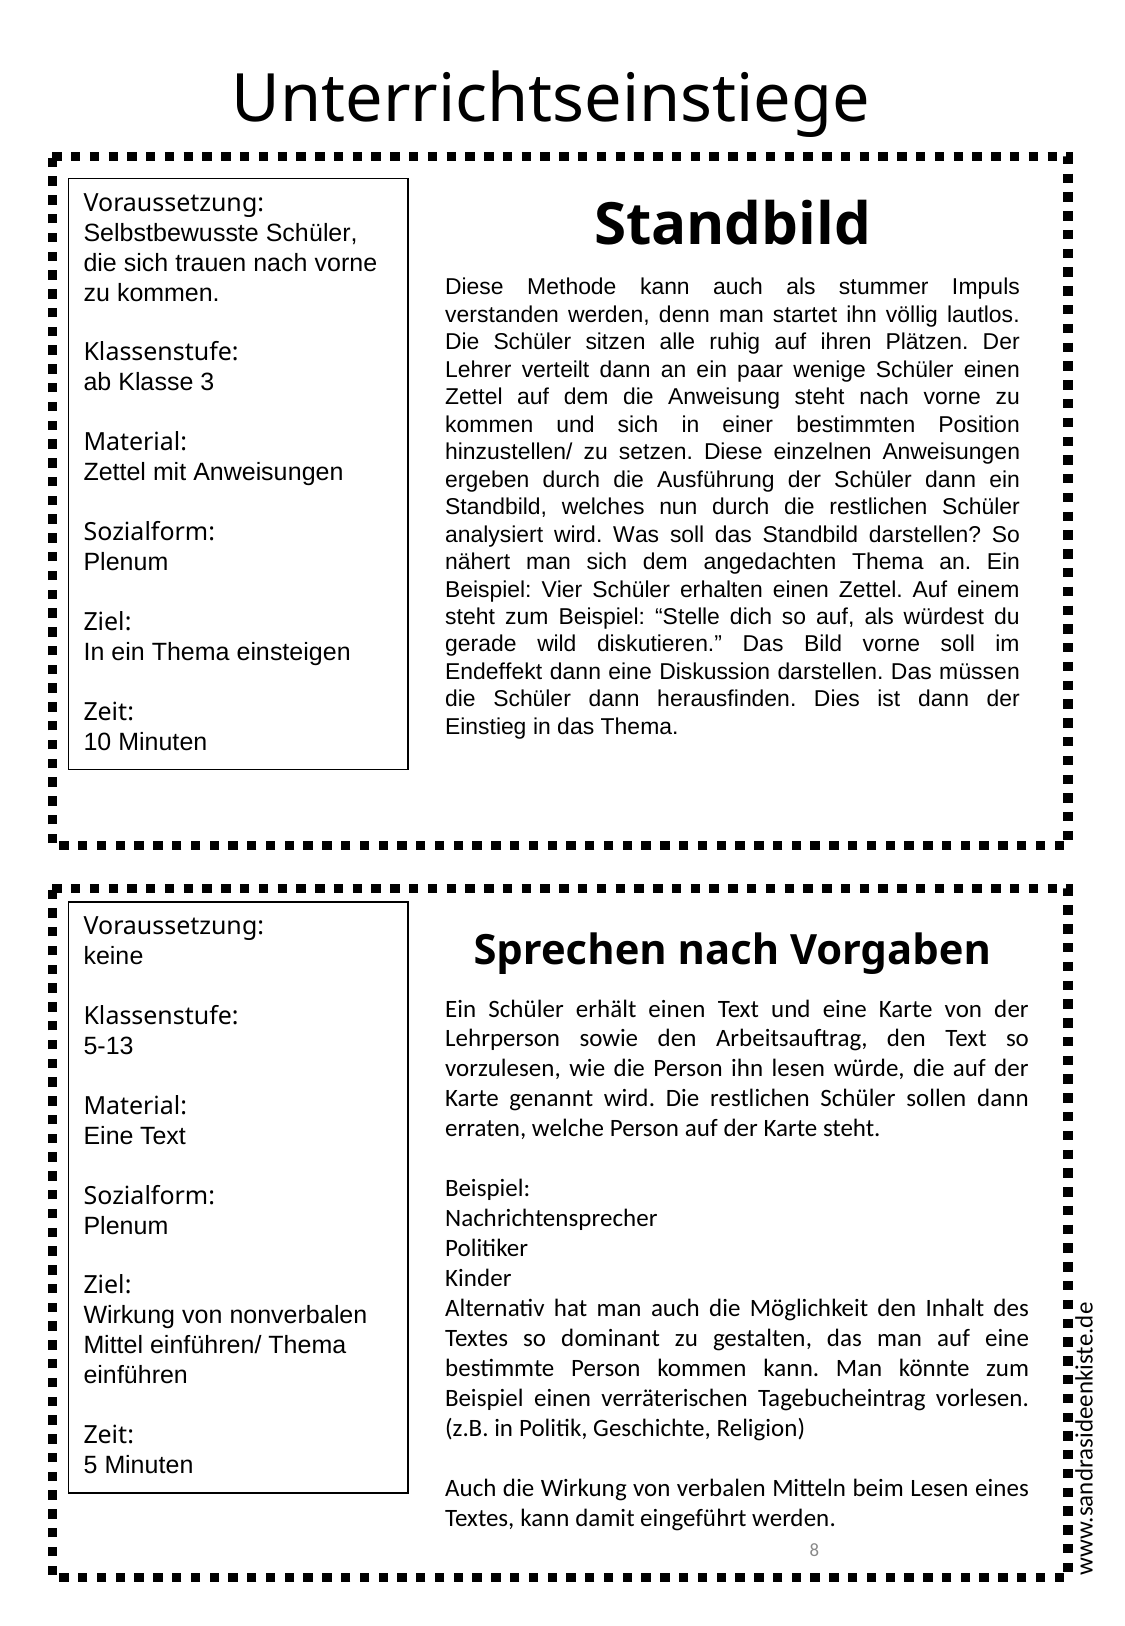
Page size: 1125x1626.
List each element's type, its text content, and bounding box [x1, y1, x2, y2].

text_box Voraussetzung: keine Klassenstufe: 5-13 Material: Eine Text Sozialform: Plenum Ziel: Wirkung von nonverbalen Mittel einführen/ Thema einführen Zeit: 5 Minuten [68, 902, 409, 1493]
text_box Unterrichtseinstiege [52, 47, 1069, 144]
text_box Standbild [410, 178, 1055, 265]
text_box www.sandrasideenkiste.de [1059, 1074, 1106, 1591]
text_box Diese Methode kann auch als stummer Impuls verstanden werden, denn man startet ihn völlig lautlos. Die Schüler sitzen alle ruhig auf ihren Plätzen. Der Lehrer verteilt dann an ein paar wenige Schüler einen Zettel auf dem die Anweisung steht nach vorne zu kommen und sich in einer bestimmten Position hinzustellen/ zu setzen. Diese einzelnen Anweisungen ergeben durch die Ausführung der Schüler dann ein Standbild, welches nun durch die restlichen Schüler analysiert wird. Was soll das Standbild darstellen? So nähert man sich dem angedachten Thema an. Ein Beispiel: Vier Schüler erhalten einen Zettel. Auf einem steht zum Beispiel: “Stelle dich so auf, als würdest du gerade wild diskutieren.” Das Bild vorne soll im Endeffekt dann eine Diskussion darstellen. Das müssen die Schüler dann herausfinden. Dies ist dann der Einstieg in das Thema. [430, 264, 1039, 752]
text_box Ein Schüler erhält einen Text und eine Karte von der Lehrperson sowie den Arbeitsauftrag, den Text so vorzulesen, wie die Person ihn lesen würde, die auf der Karte genannt wird. Die restlichen Schüler sollen dann erraten, welche Person auf der Karte steht. Beispiel: Nachrichtensprecher Politiker Kinder Alternativ hat man auch die Möglichkeit den Inhalt des Textes so dominant zu gestalten, das man auf eine bestimmte Person kommen kann. Man könnte zum Beispiel einen verräterischen Tagebucheintrag vorlesen. (z.B. in Politik, Geschichte, Religion) Auch die Wirkung von verbalen Mitteln beim Lesen eines Textes, kann damit eingeführt werden. [430, 984, 1047, 1545]
text_box Sprechen nach Vorgaben [410, 915, 1055, 982]
text_box [794, 1506, 1048, 1593]
text_box Voraussetzung: Selbstbewusste Schüler, die sich trauen nach vorne zu kommen. Klassenstufe: ab Klasse 3 Material: Zettel mit Anweisungen Sozialform: Plenum Ziel: In ein Thema einsteigen Zeit: 10 Minuten [68, 178, 409, 770]
